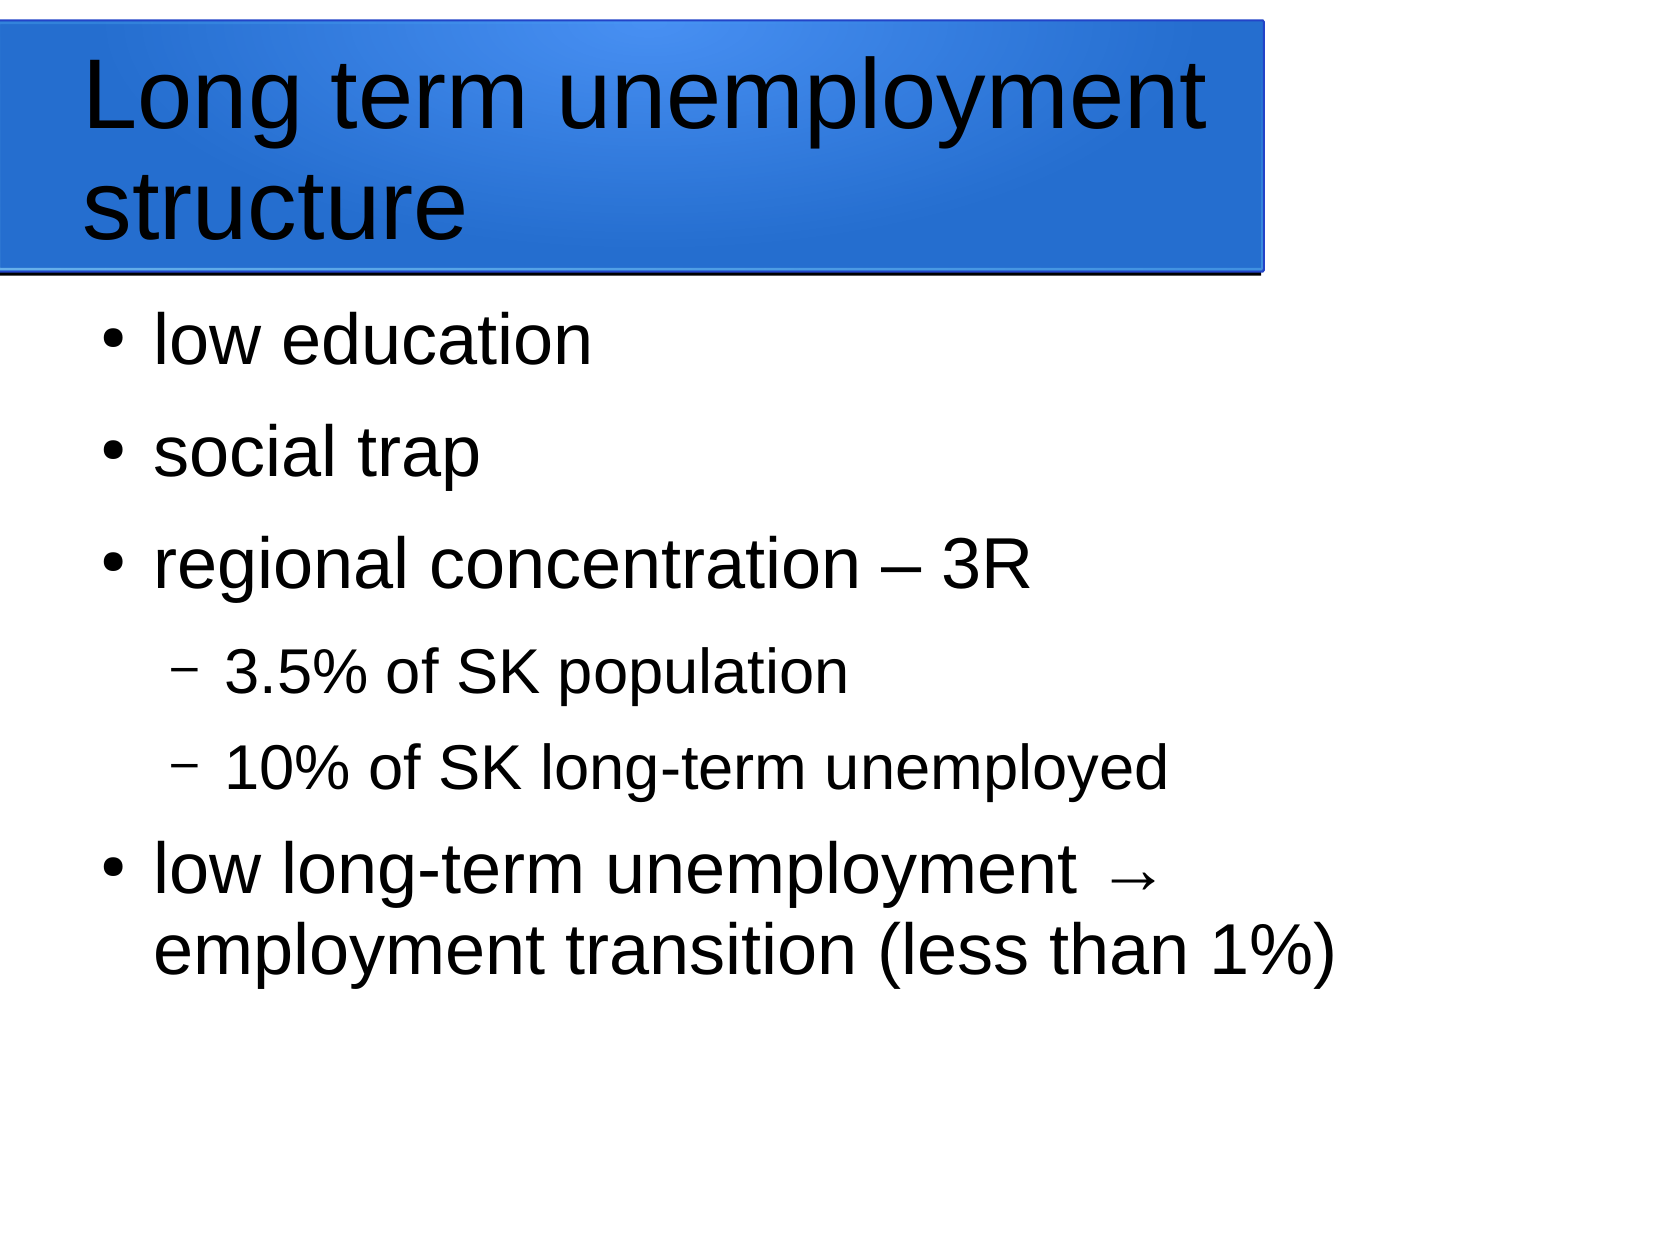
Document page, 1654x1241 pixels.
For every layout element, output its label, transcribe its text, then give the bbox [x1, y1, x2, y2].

list low education social trap regional concentration – 3R 3.5% of SK population 10% of SK long-term unemployed low long-term unemployment → employment transition (less than 1%) [82, 299, 1571, 1019]
title Long term unemployment structure [82, 38, 1235, 261]
